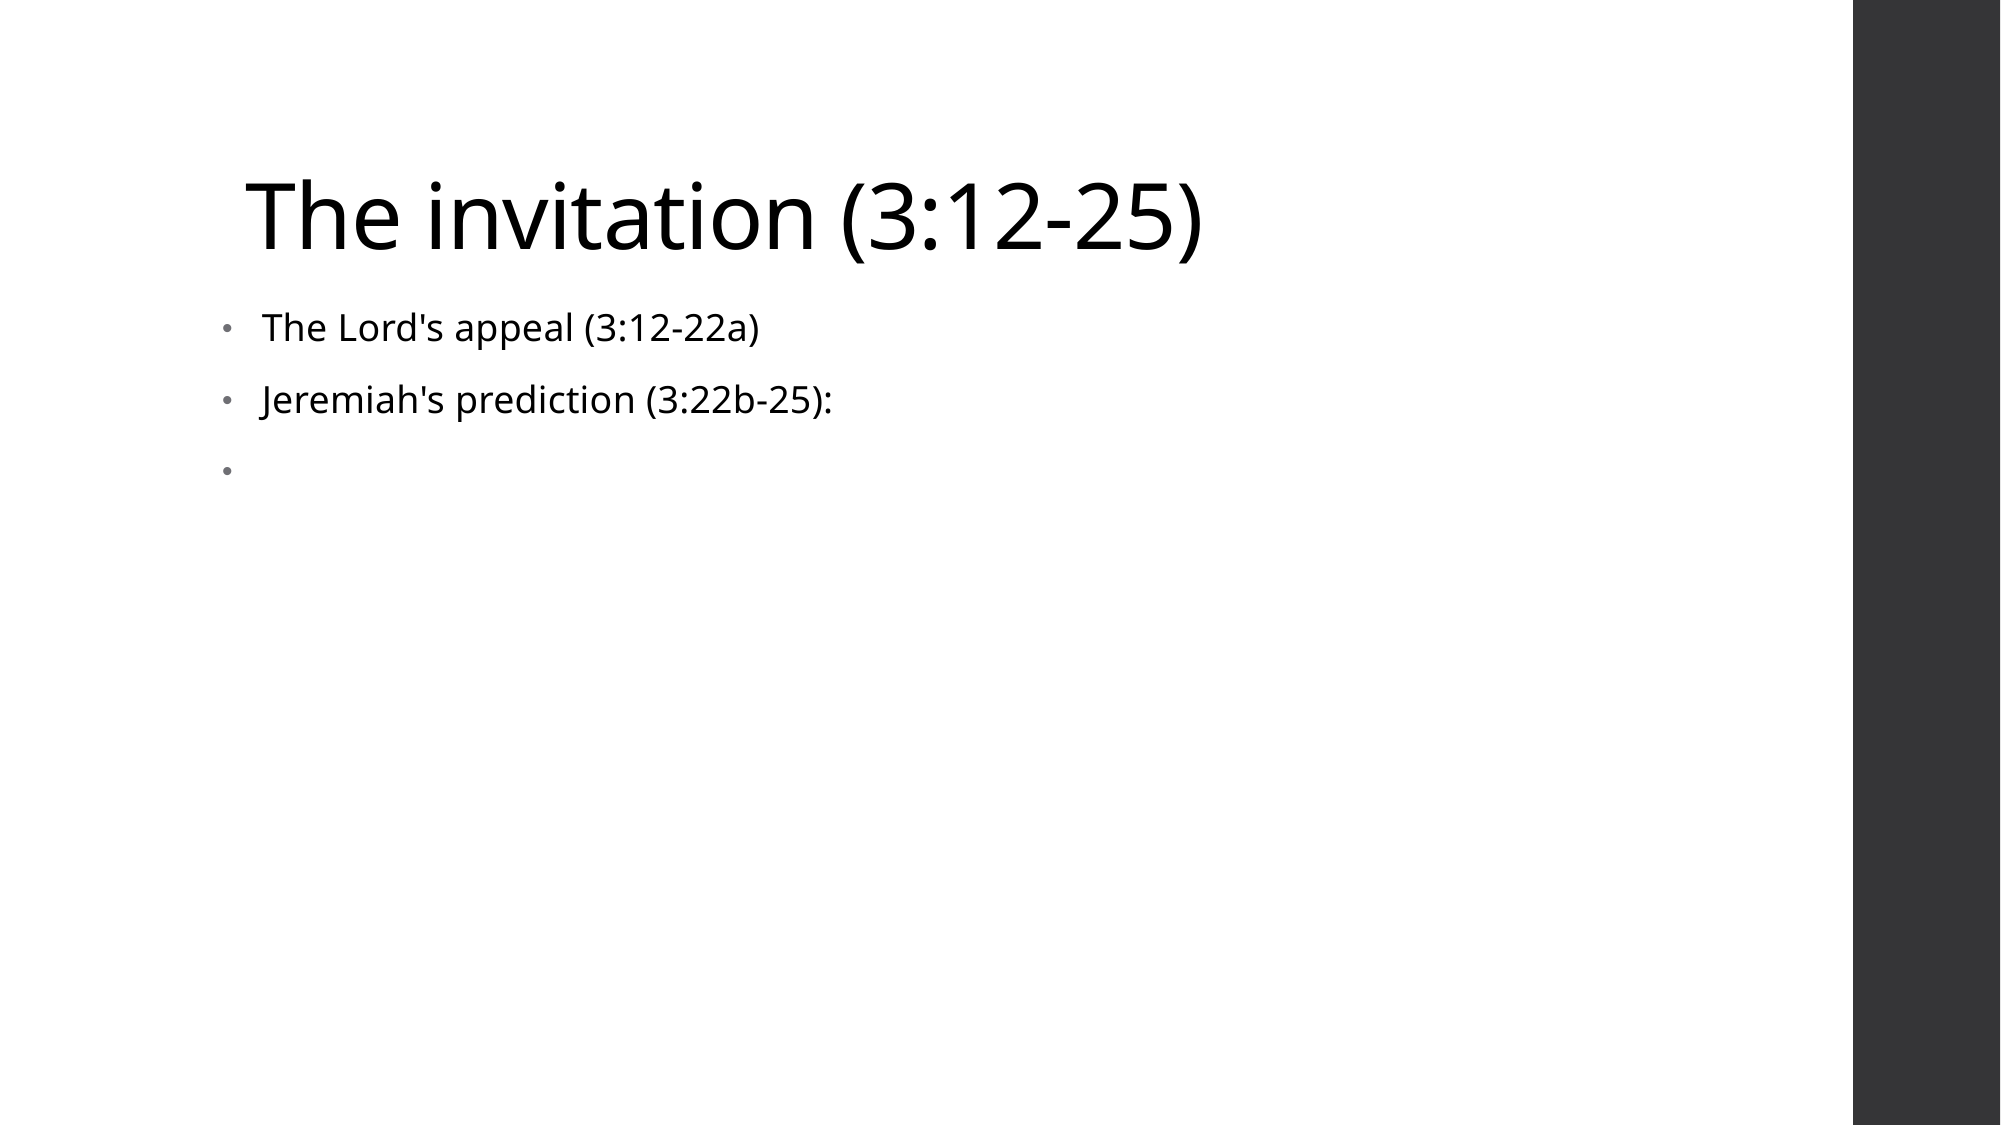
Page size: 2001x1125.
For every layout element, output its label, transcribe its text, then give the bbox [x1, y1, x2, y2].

list The Lord's appeal (3:12-22a) Jeremiah's prediction (3:22b-25): [206, 299, 1617, 1014]
title The invitation (3:12-25) [206, 60, 1797, 278]
